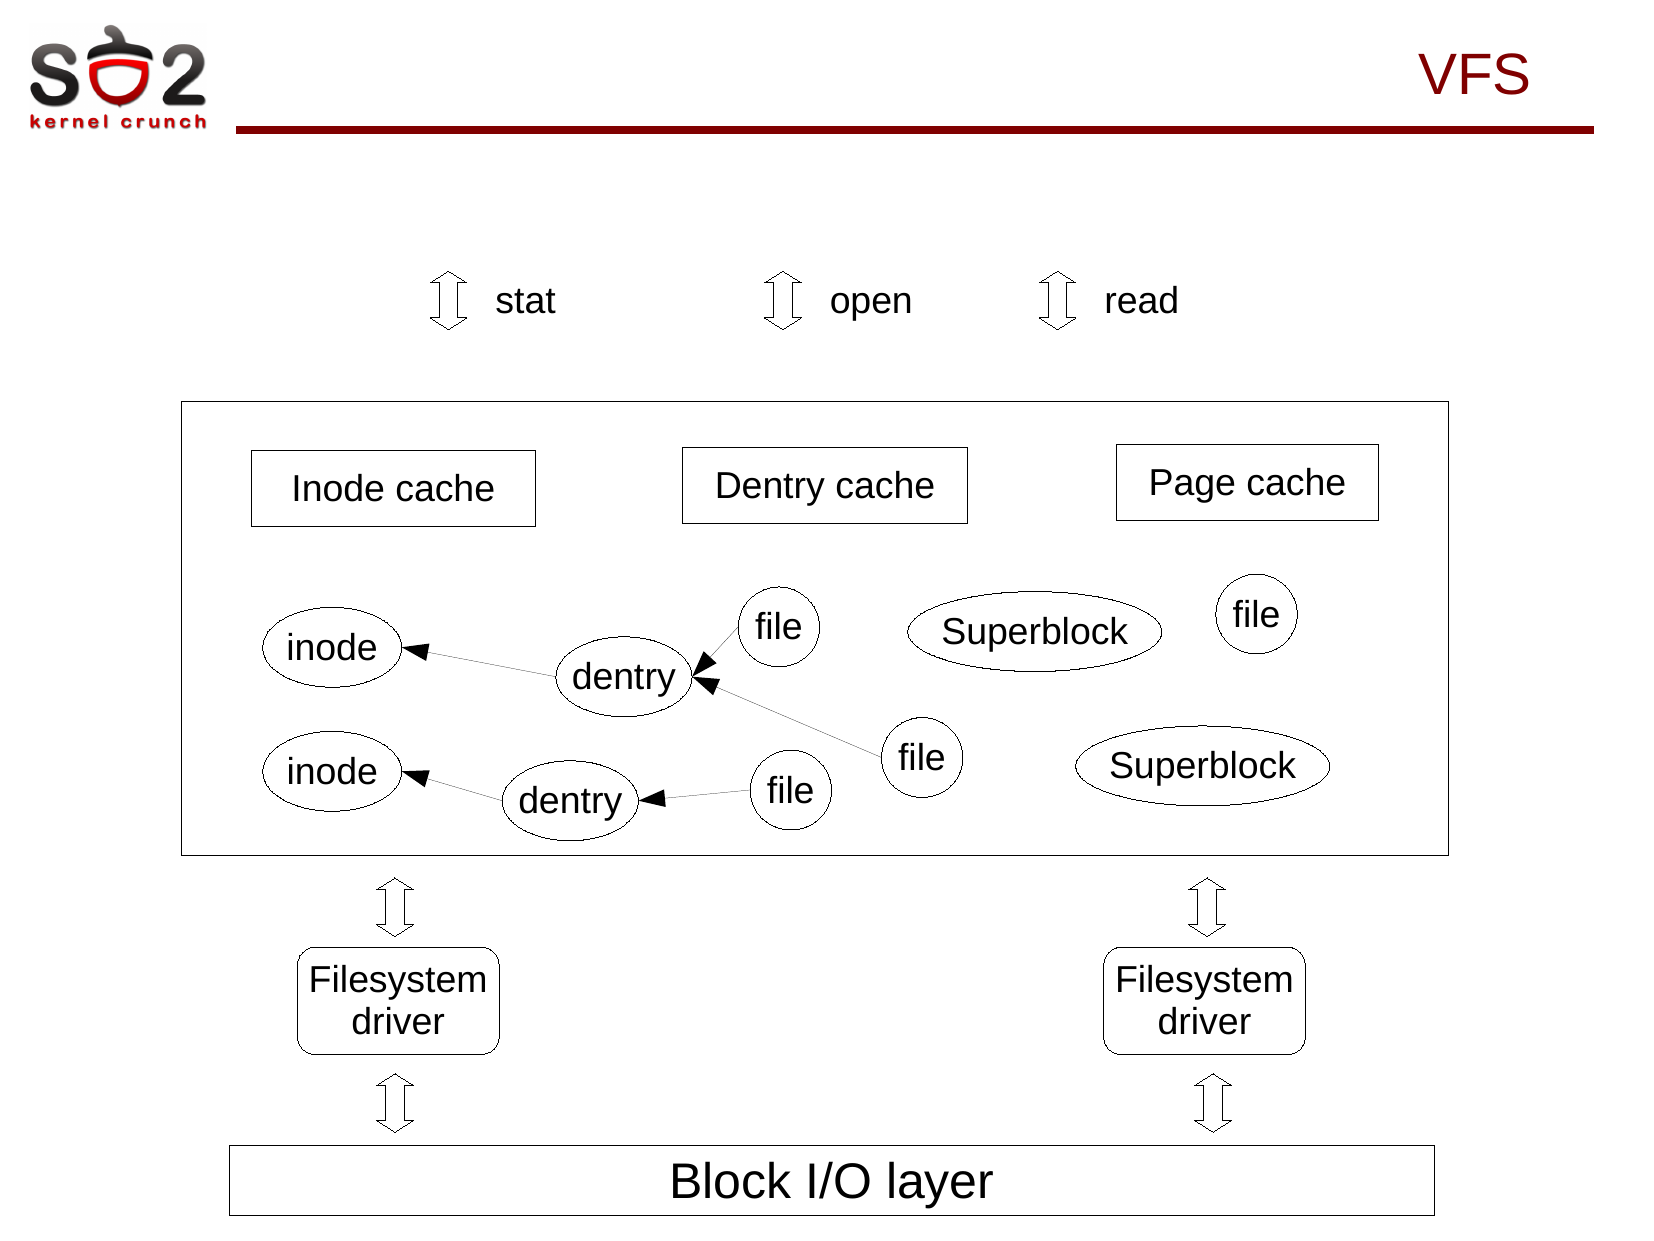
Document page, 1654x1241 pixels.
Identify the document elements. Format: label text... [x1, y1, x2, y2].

text_box file [1215, 574, 1298, 654]
text_box read [1039, 271, 1076, 330]
text_box file [738, 586, 820, 667]
text_box Filesystem driver [1103, 947, 1306, 1055]
text_box Page cache [1116, 444, 1379, 521]
text_box Dentry cache [682, 447, 968, 524]
picture [29, 23, 119, 130]
text_box stat [430, 271, 467, 330]
text_box Block I/O layer [229, 1145, 1435, 1216]
text_box dentry [502, 760, 639, 841]
text_box Superblock [1075, 725, 1330, 806]
text_box open [764, 271, 802, 330]
text_box inode [262, 731, 402, 812]
text_box Inode cache [251, 450, 536, 527]
text_box file [750, 750, 832, 830]
text_box Filesystem driver [297, 947, 500, 1055]
text_box dentry [555, 636, 692, 717]
text_box inode [262, 607, 402, 688]
text_box file [881, 717, 963, 798]
title VFS [119, 0, 1532, 148]
text_box Superblock [907, 591, 1162, 672]
